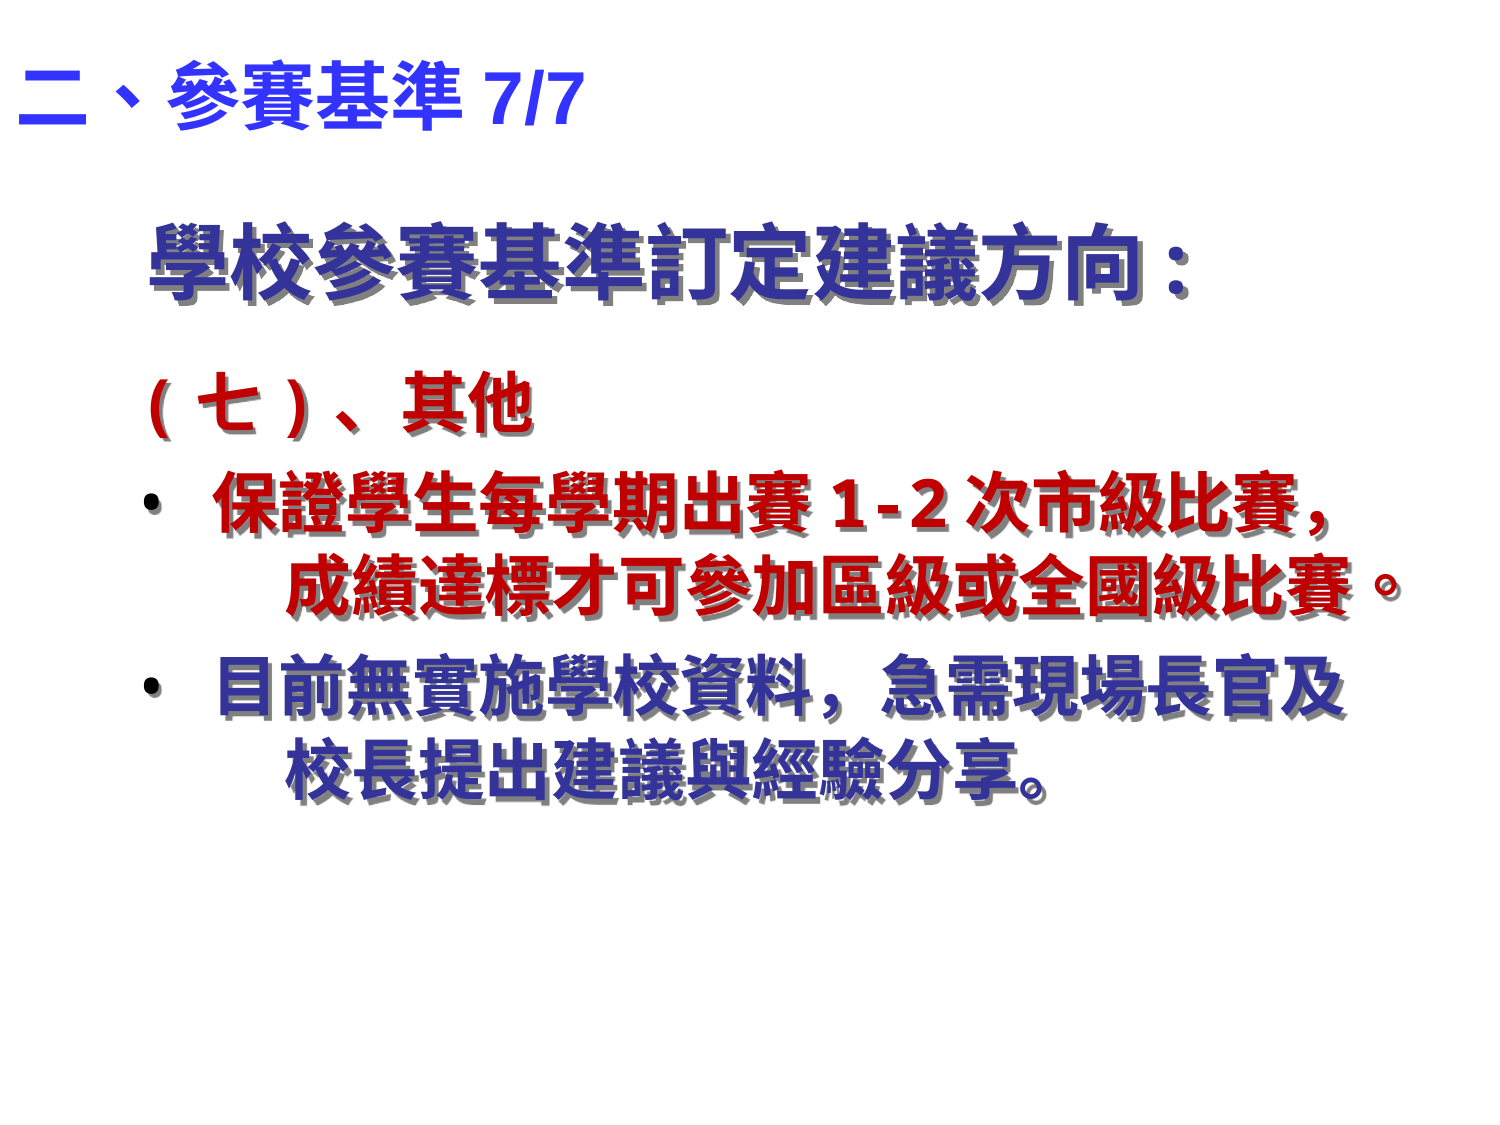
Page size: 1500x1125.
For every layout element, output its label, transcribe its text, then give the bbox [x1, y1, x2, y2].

text_box 二、參賽基準7/7 [0, 0, 1276, 190]
list (七)、其他 保證學生每學期出賽1-2次市級比賽，成績達標才可參加區級或全國級比賽。 目前無實施學校資料，急需現場長官及校長提出建議與經驗分享。 [123, 350, 1377, 917]
title 學校參賽基準訂定建議方向: [41, 183, 1294, 338]
